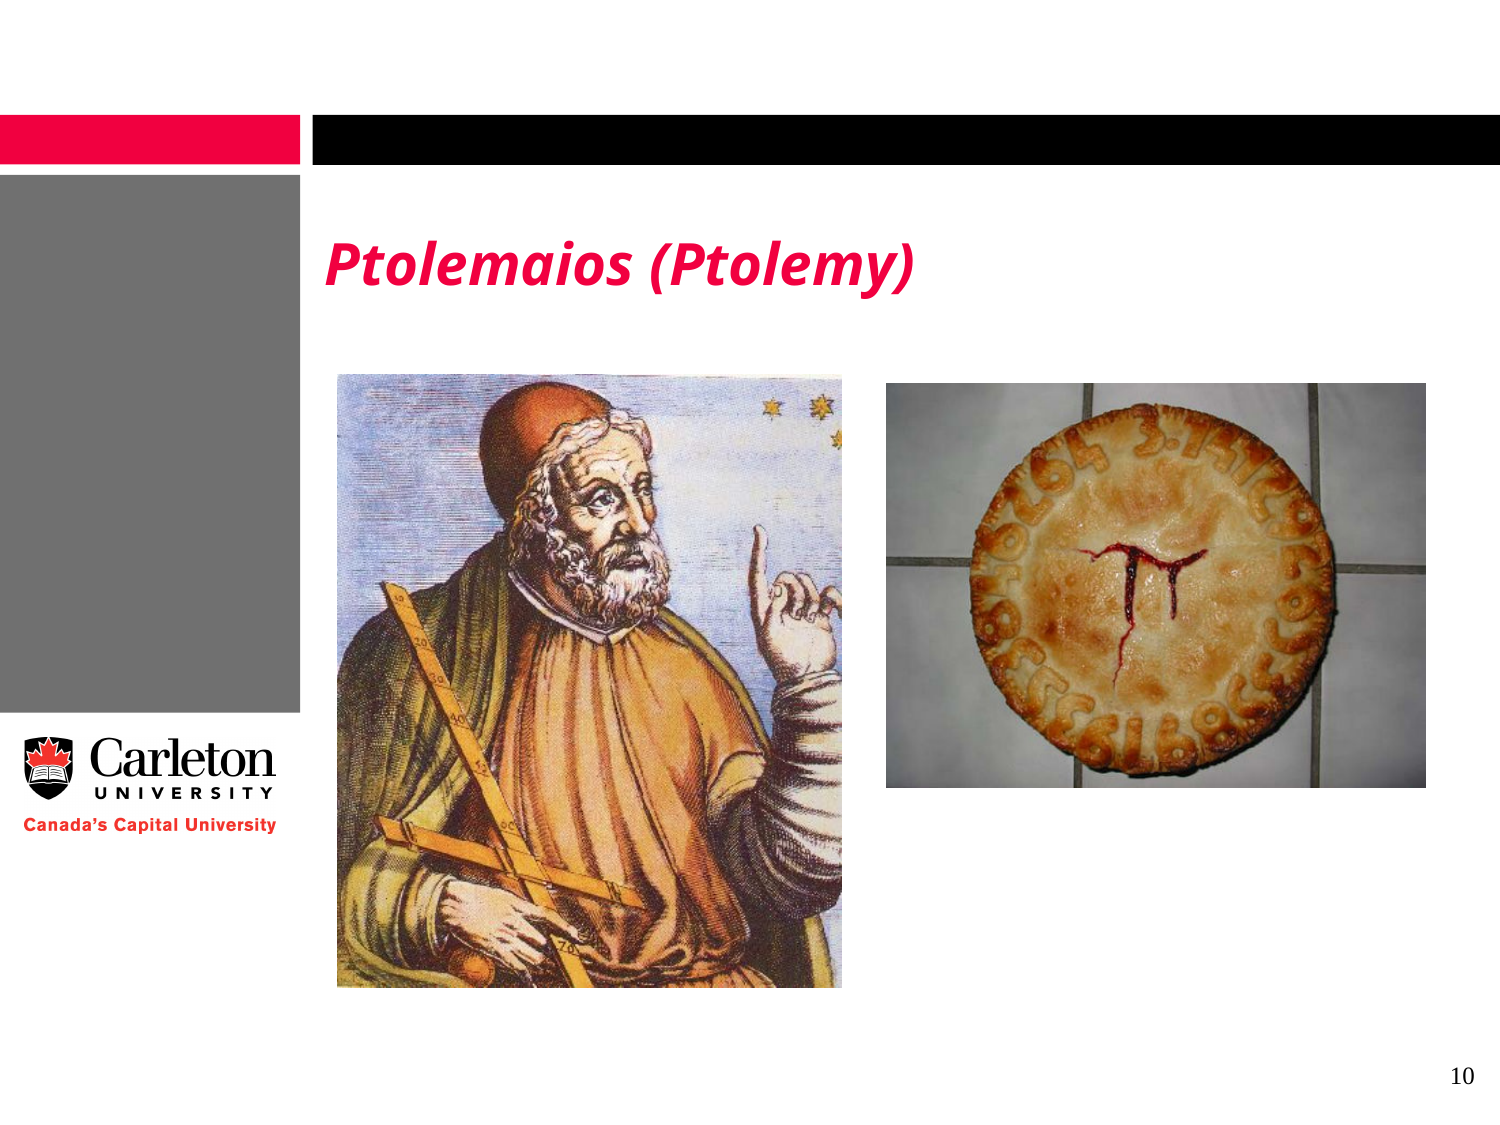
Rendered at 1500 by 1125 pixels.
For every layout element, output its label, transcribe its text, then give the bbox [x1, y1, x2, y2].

picture [886, 383, 1426, 788]
picture [337, 374, 842, 988]
title Ptolemaios (Ptolemy) [324, 194, 1450, 331]
picture [24, 737, 276, 834]
